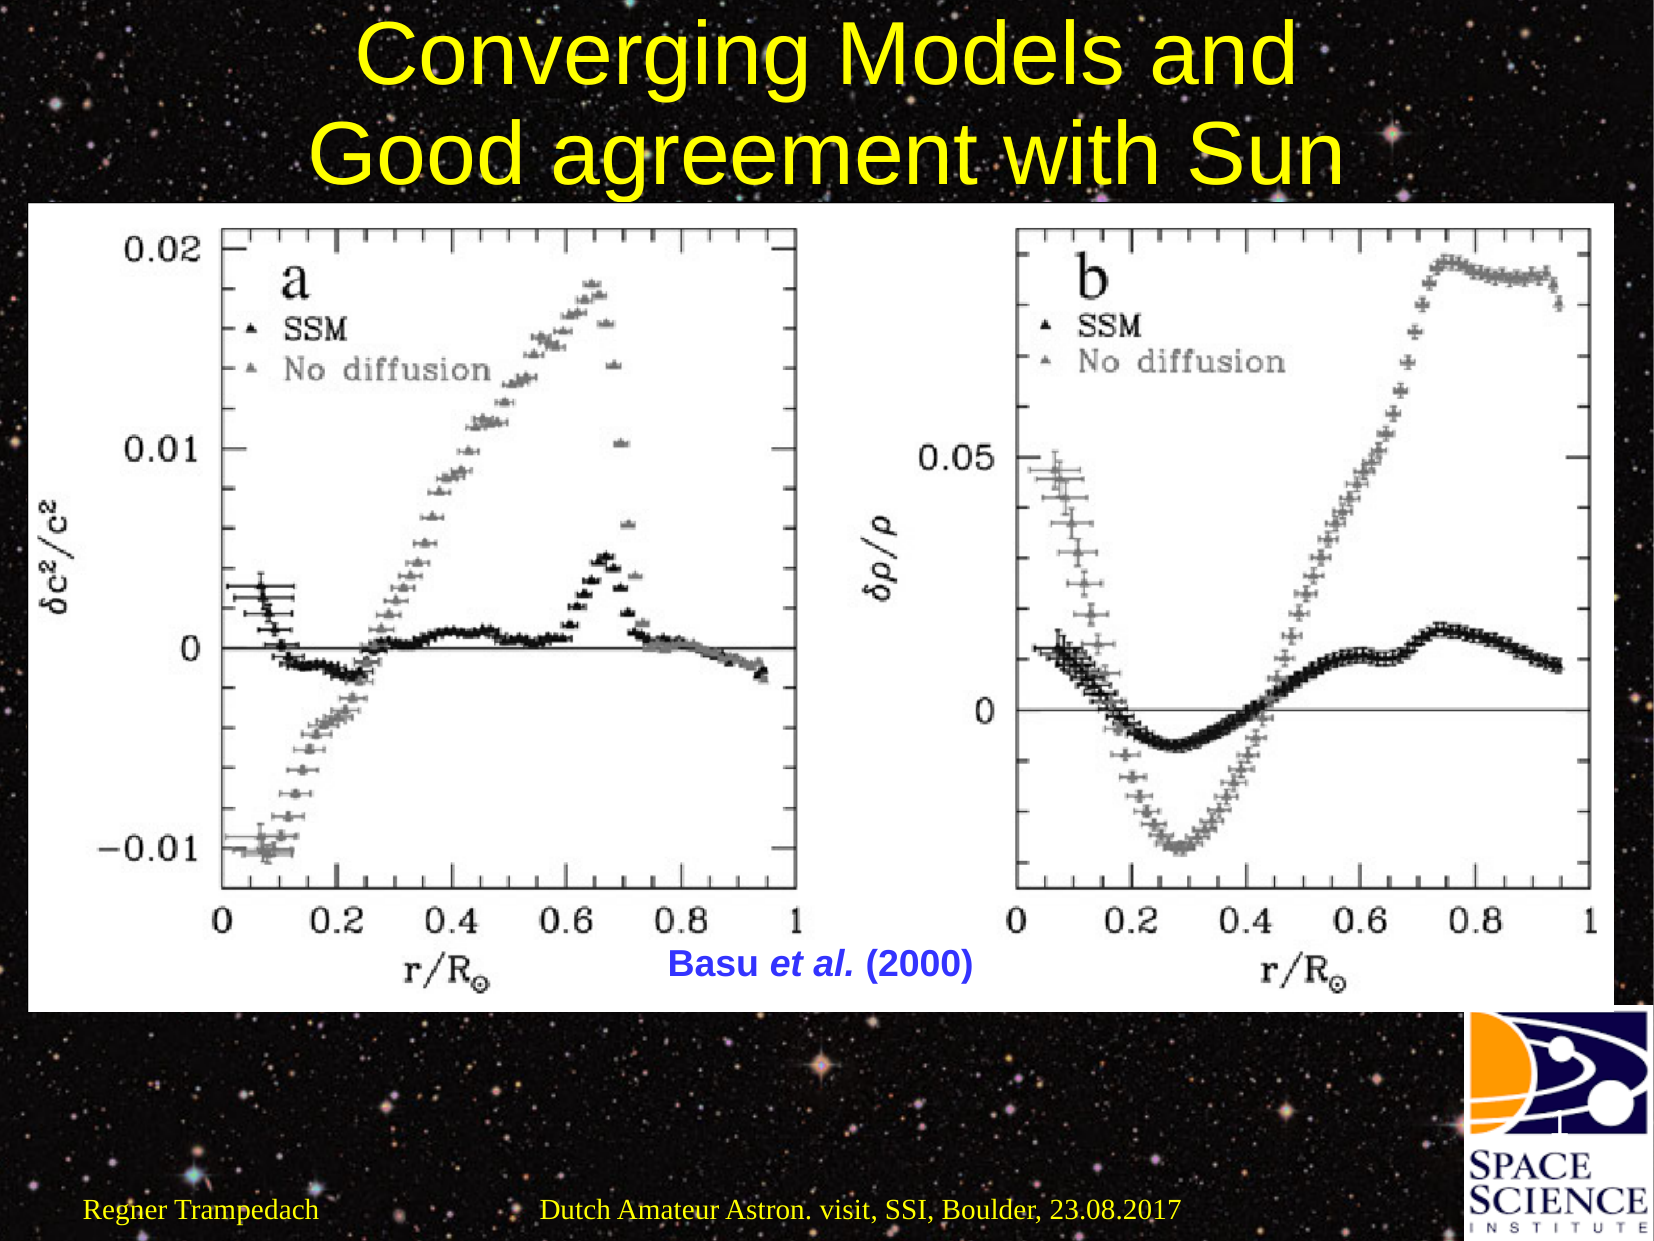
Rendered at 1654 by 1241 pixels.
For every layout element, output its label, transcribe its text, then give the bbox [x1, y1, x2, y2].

title Converging Models and Good agreement with Sun [82, 0, 1571, 202]
picture [0, 0, 1654, 1241]
